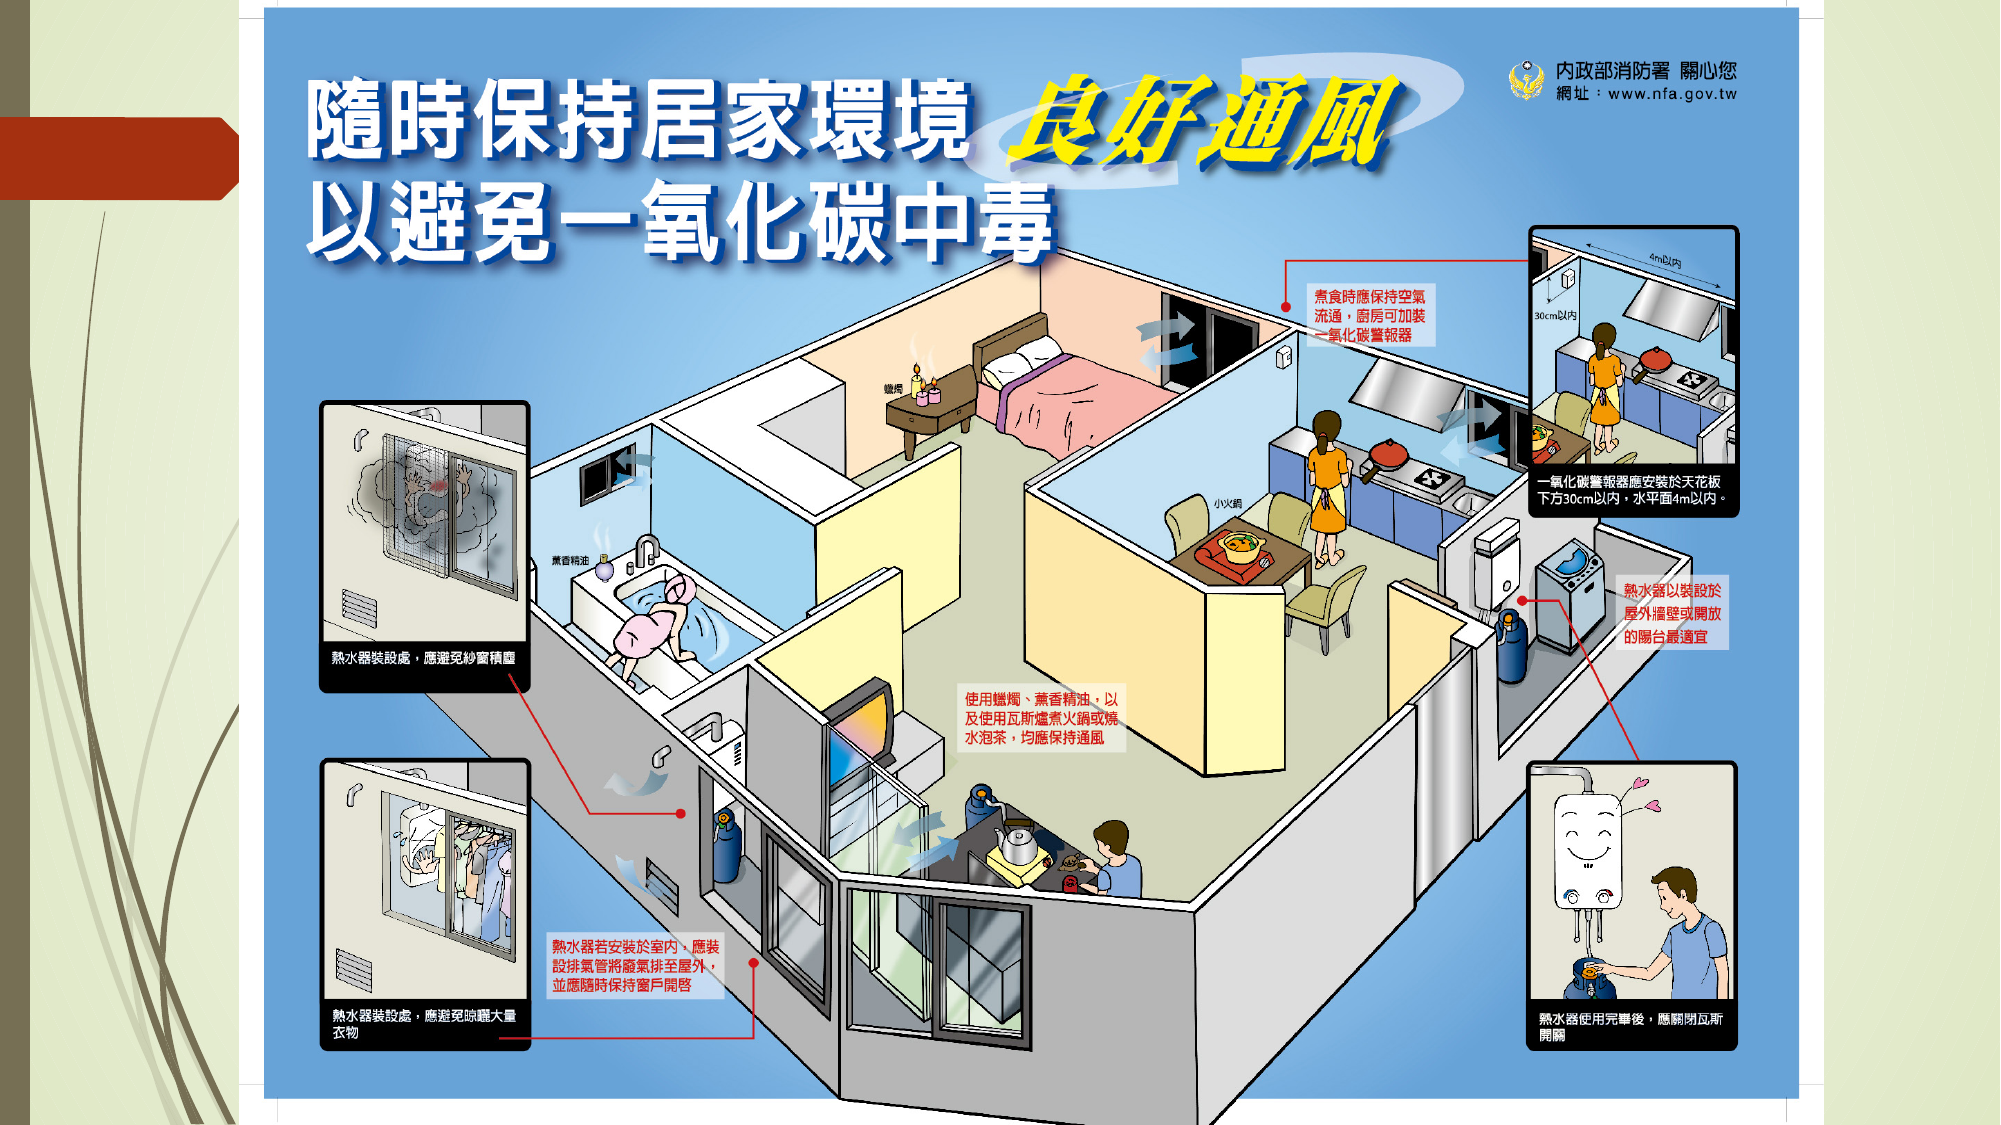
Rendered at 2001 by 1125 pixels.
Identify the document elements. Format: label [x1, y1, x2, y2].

picture [239, 0, 1824, 1125]
